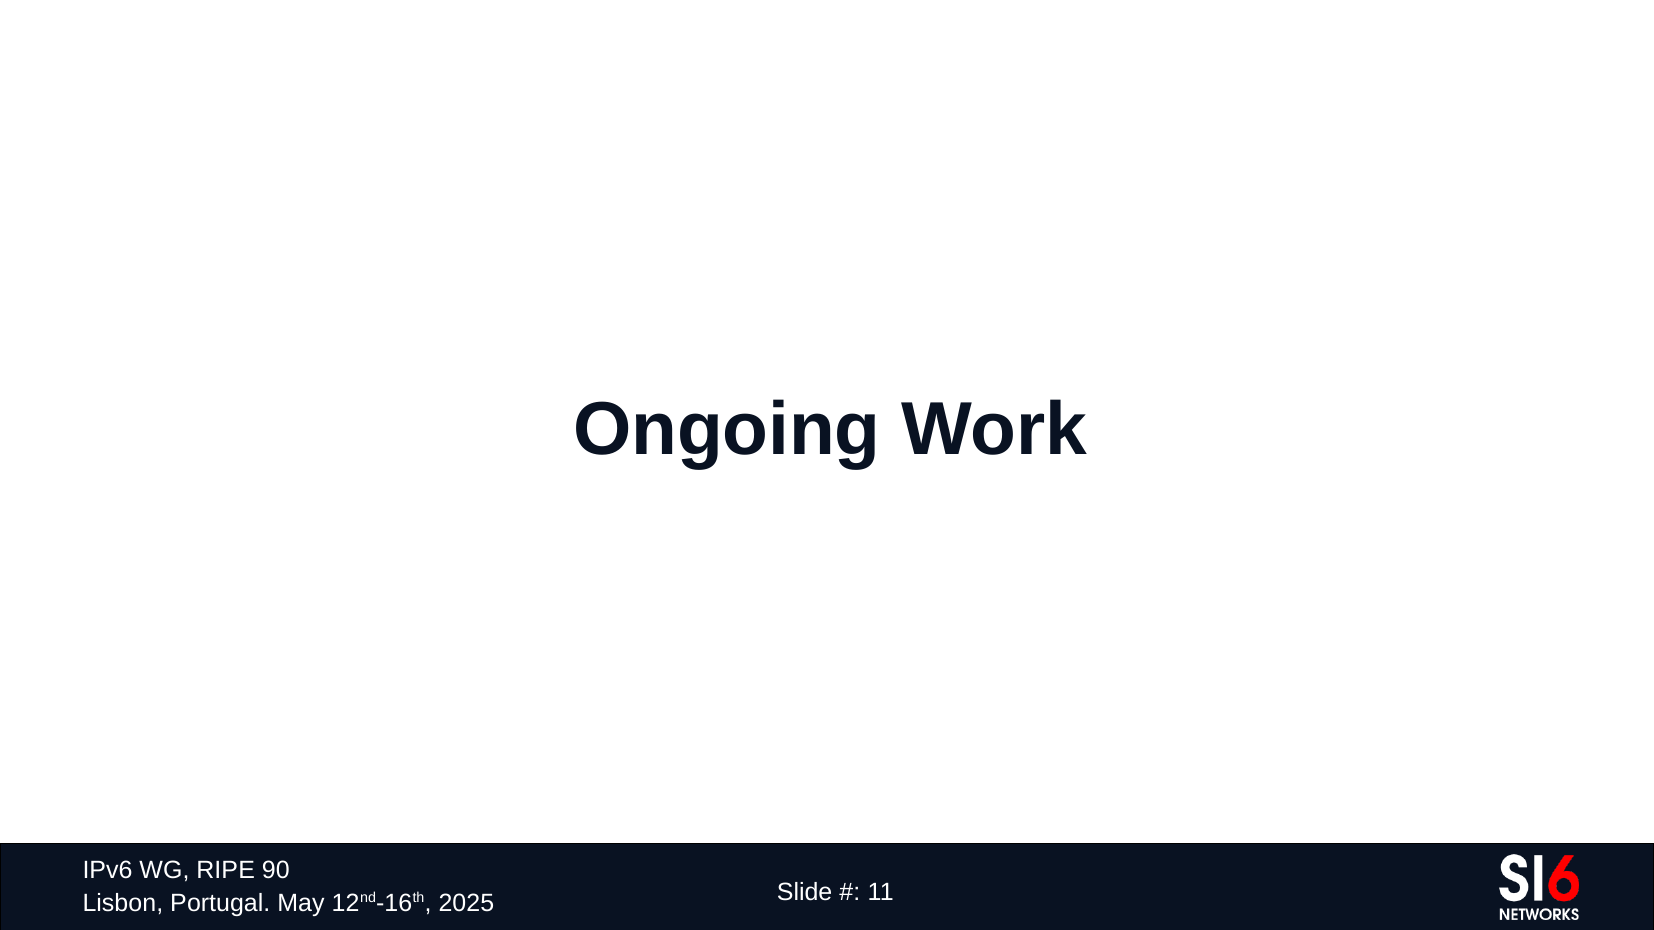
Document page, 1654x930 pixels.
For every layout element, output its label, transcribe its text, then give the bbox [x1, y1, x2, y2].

picture [1499, 854, 1579, 920]
title Ongoing Work [86, 350, 1575, 507]
